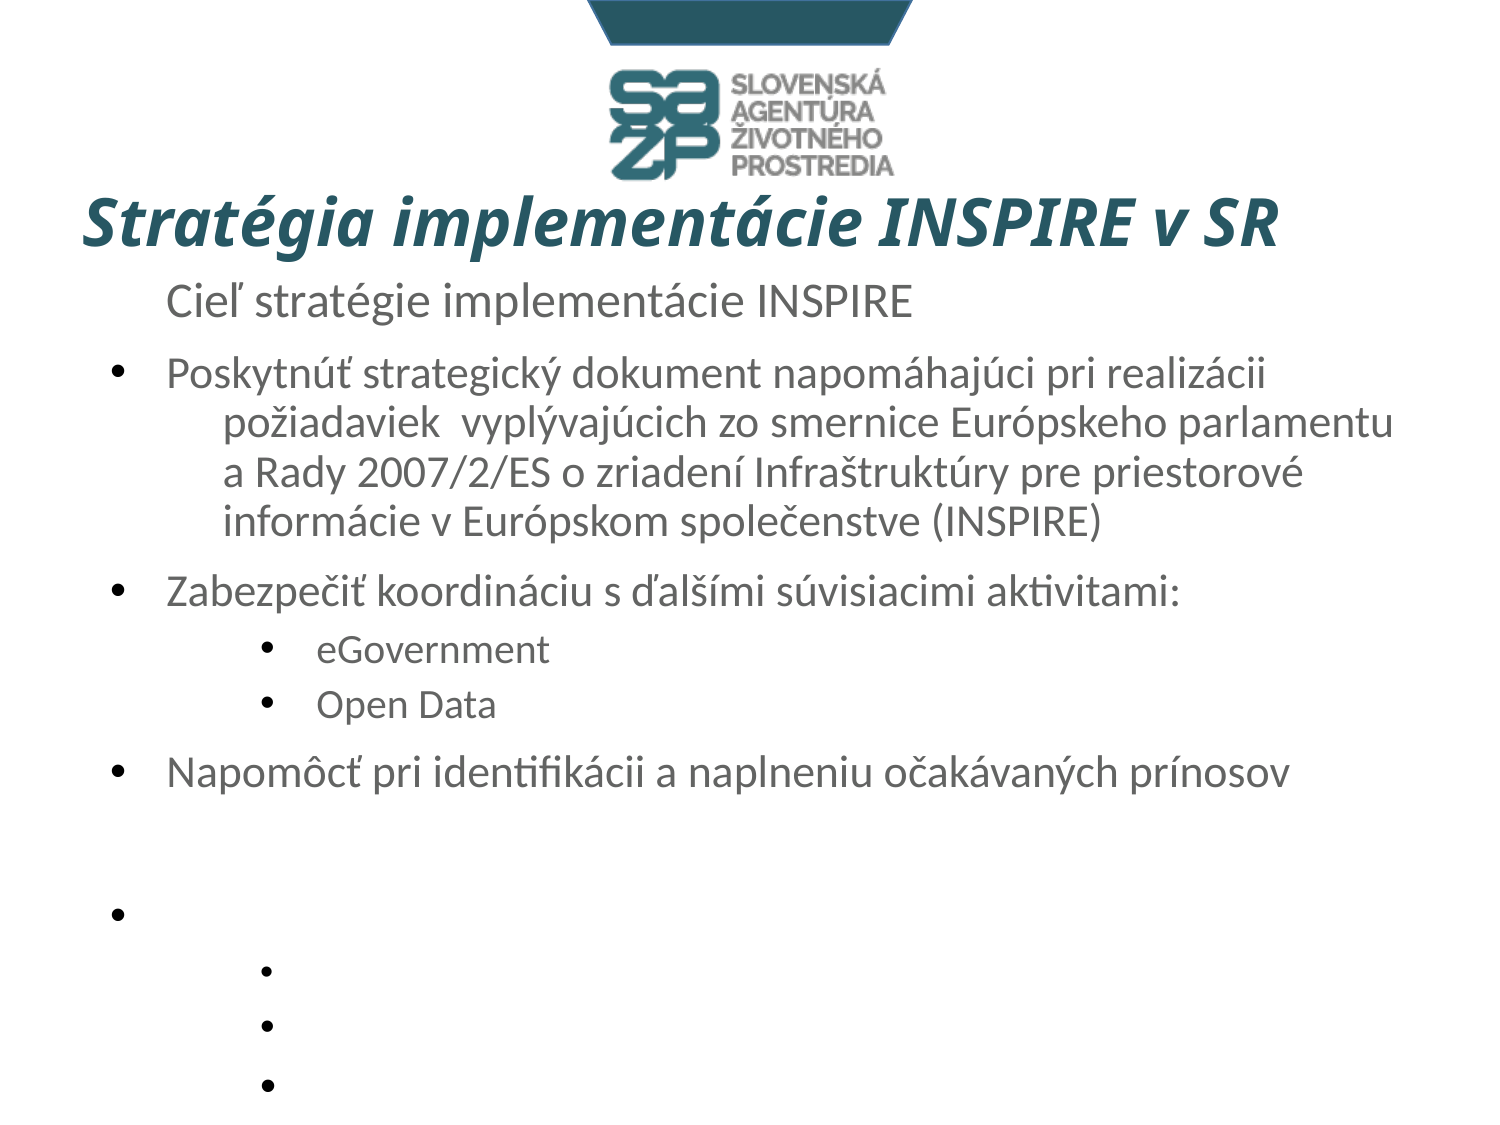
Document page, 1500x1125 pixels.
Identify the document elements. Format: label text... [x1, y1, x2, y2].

picture [588, 44, 922, 181]
title Stratégia implementácie INSPIRE v SR [67, 181, 1500, 264]
text_box [588, 0, 912, 44]
list Cieľ stratégie implementácie INSPIRE Poskytnúť strategický dokument napomáhajúci pri realizácii požiadaviek vyplývajúcich zo smernice Európskeho parlamentu a Rady 2007/2/ES o zriadení Infraštruktúry pre priestorové informácie v Európskom společenstve (INSPIRE) Zabezpečiť koordináciu s ďalšími súvisiacimi aktivitami: eGovernment Open Data Napomôcť pri identifikácii a naplneniu očakávaných prínosov [95, 266, 1418, 1095]
